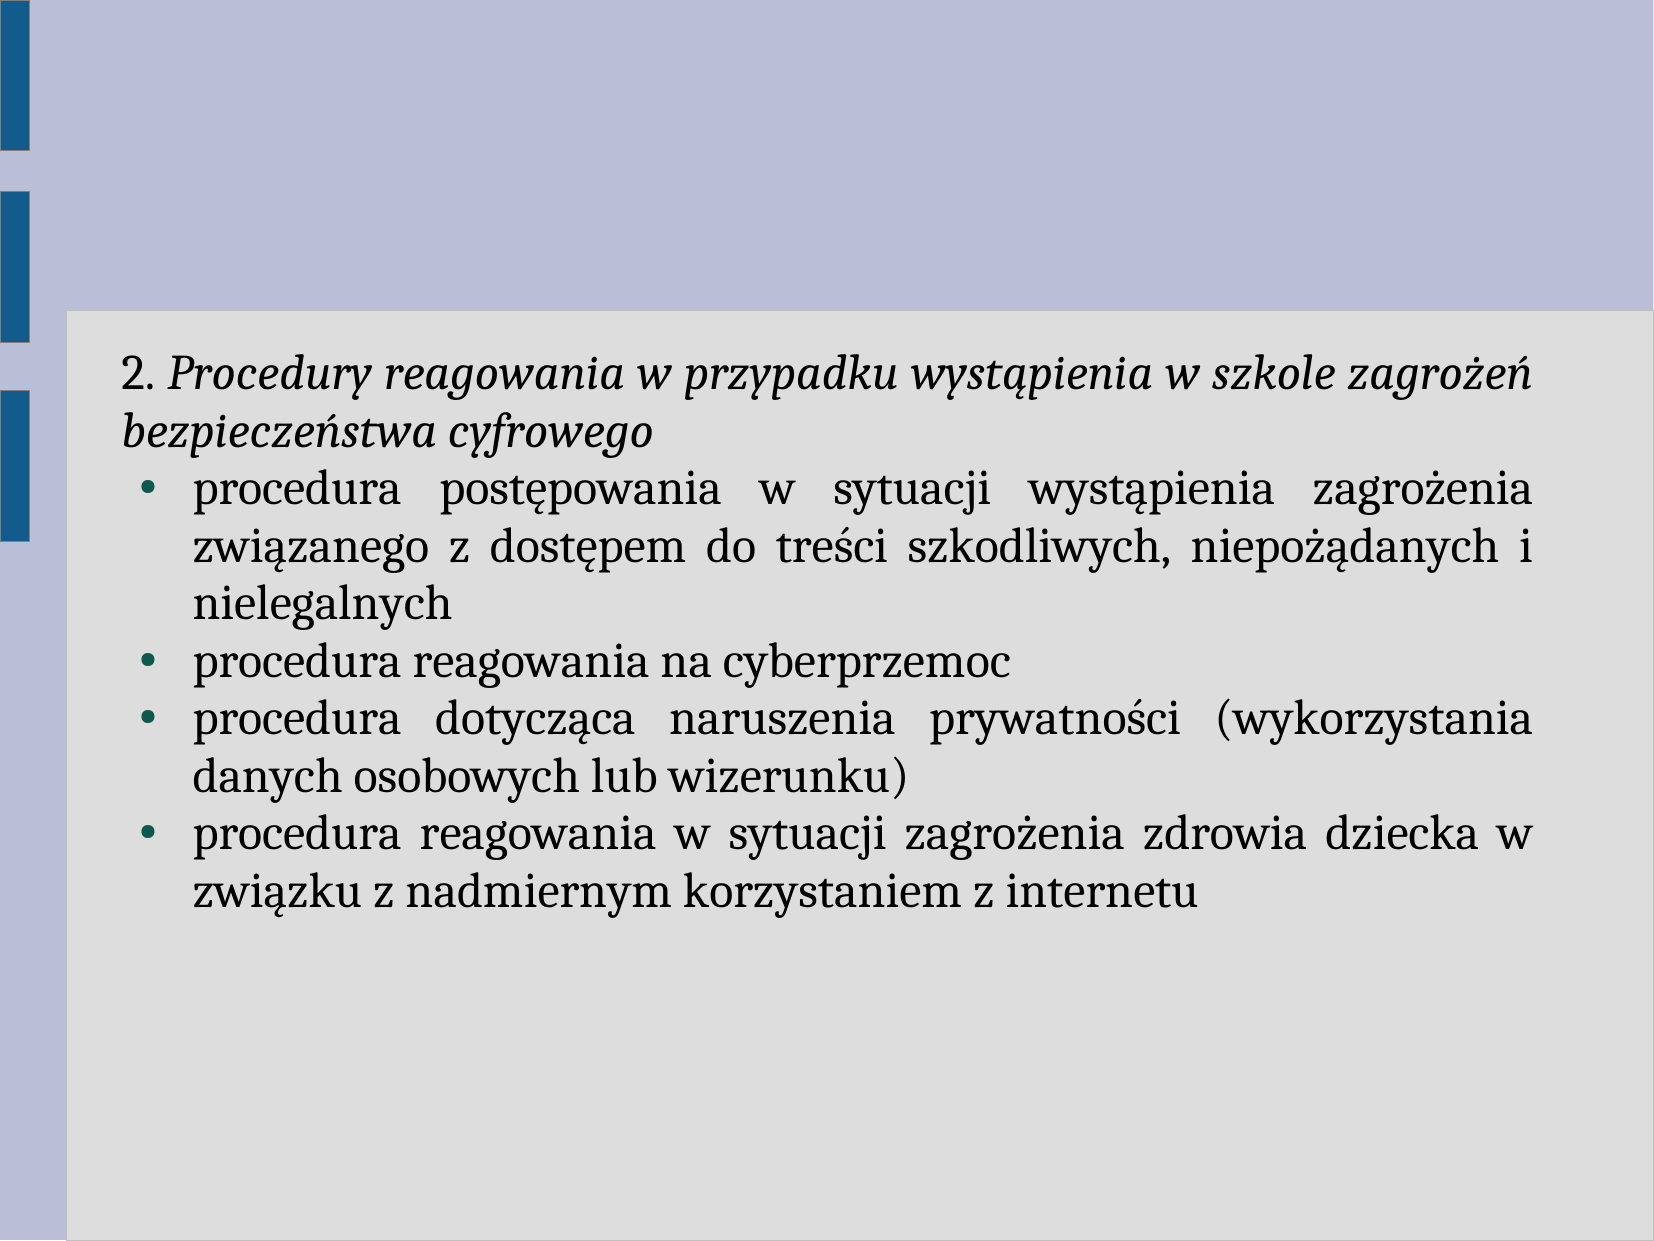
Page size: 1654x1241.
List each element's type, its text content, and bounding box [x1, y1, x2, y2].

list 2. Procedury reagowania w przypadku wystąpienia w szkole zagrożeń bezpieczeństwa cyfrowego procedura postępowania w sytuacji wystąpienia zagrożenia związanego z dostępem do treści szkodliwych, niepożądanych i nielegalnych procedura reagowania na cyberprzemoc procedura dotycząca naruszenia prywatności (wykorzystania danych osobowych lub wizerunku) procedura reagowania w sytuacji zagrożenia zdrowia dziecka w związku z nadmiernym korzystaniem z internetu [121, 344, 1534, 1127]
